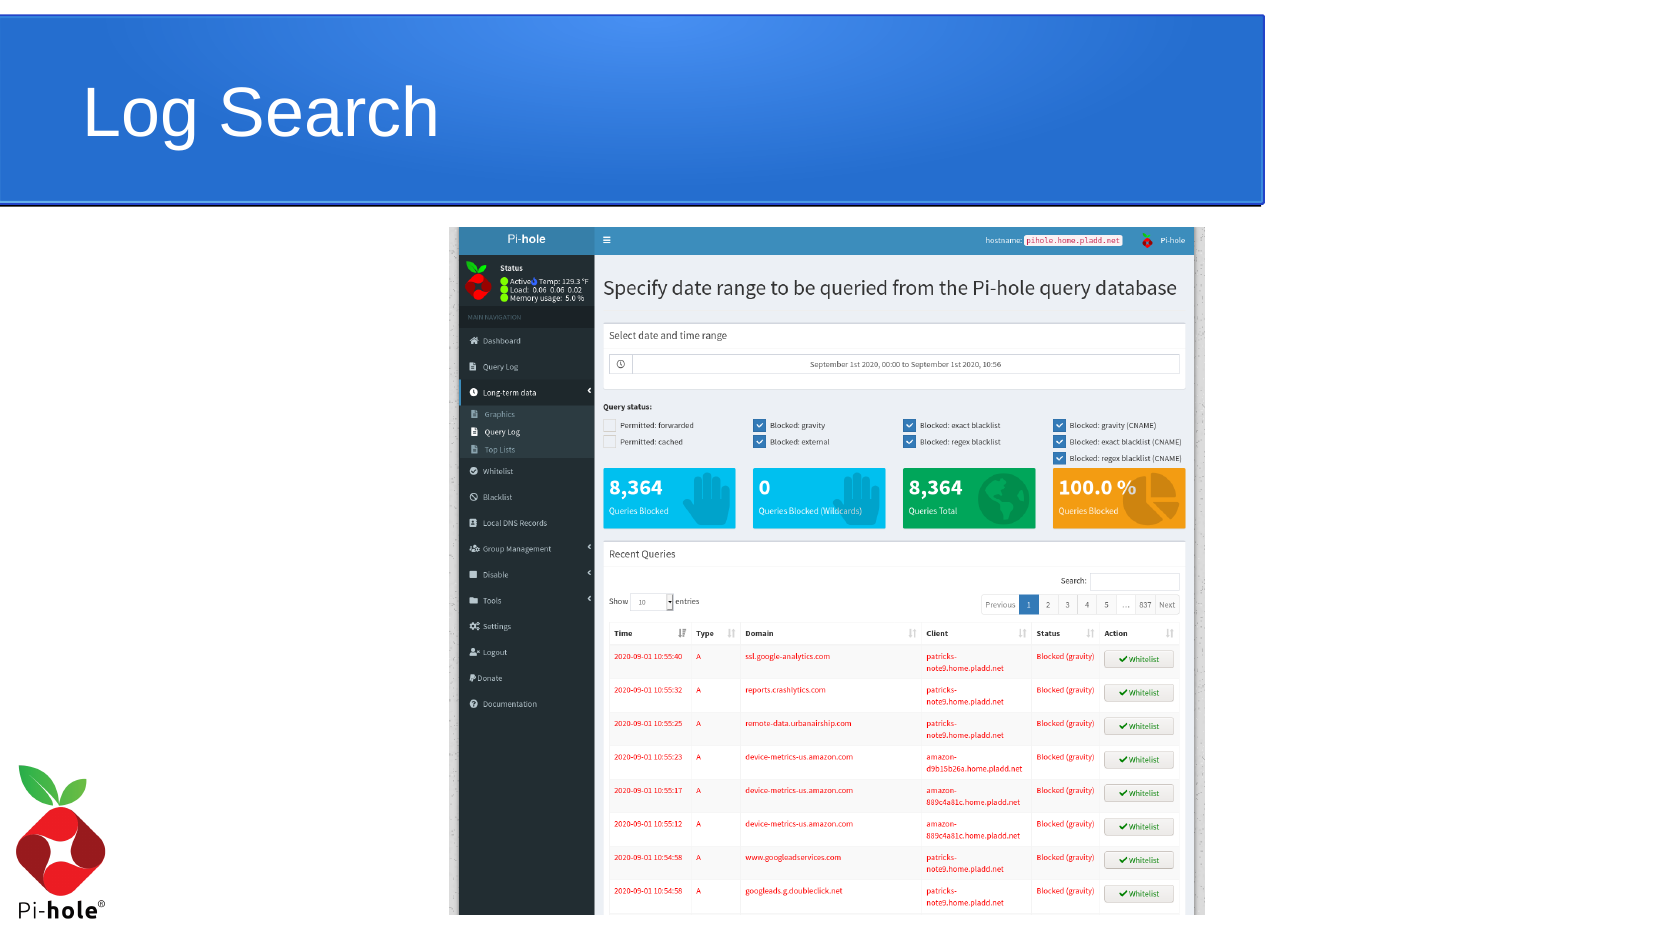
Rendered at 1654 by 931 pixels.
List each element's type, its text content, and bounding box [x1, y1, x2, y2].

picture [449, 227, 1205, 915]
picture [15, 765, 106, 919]
title Log Search [82, 35, 1235, 189]
